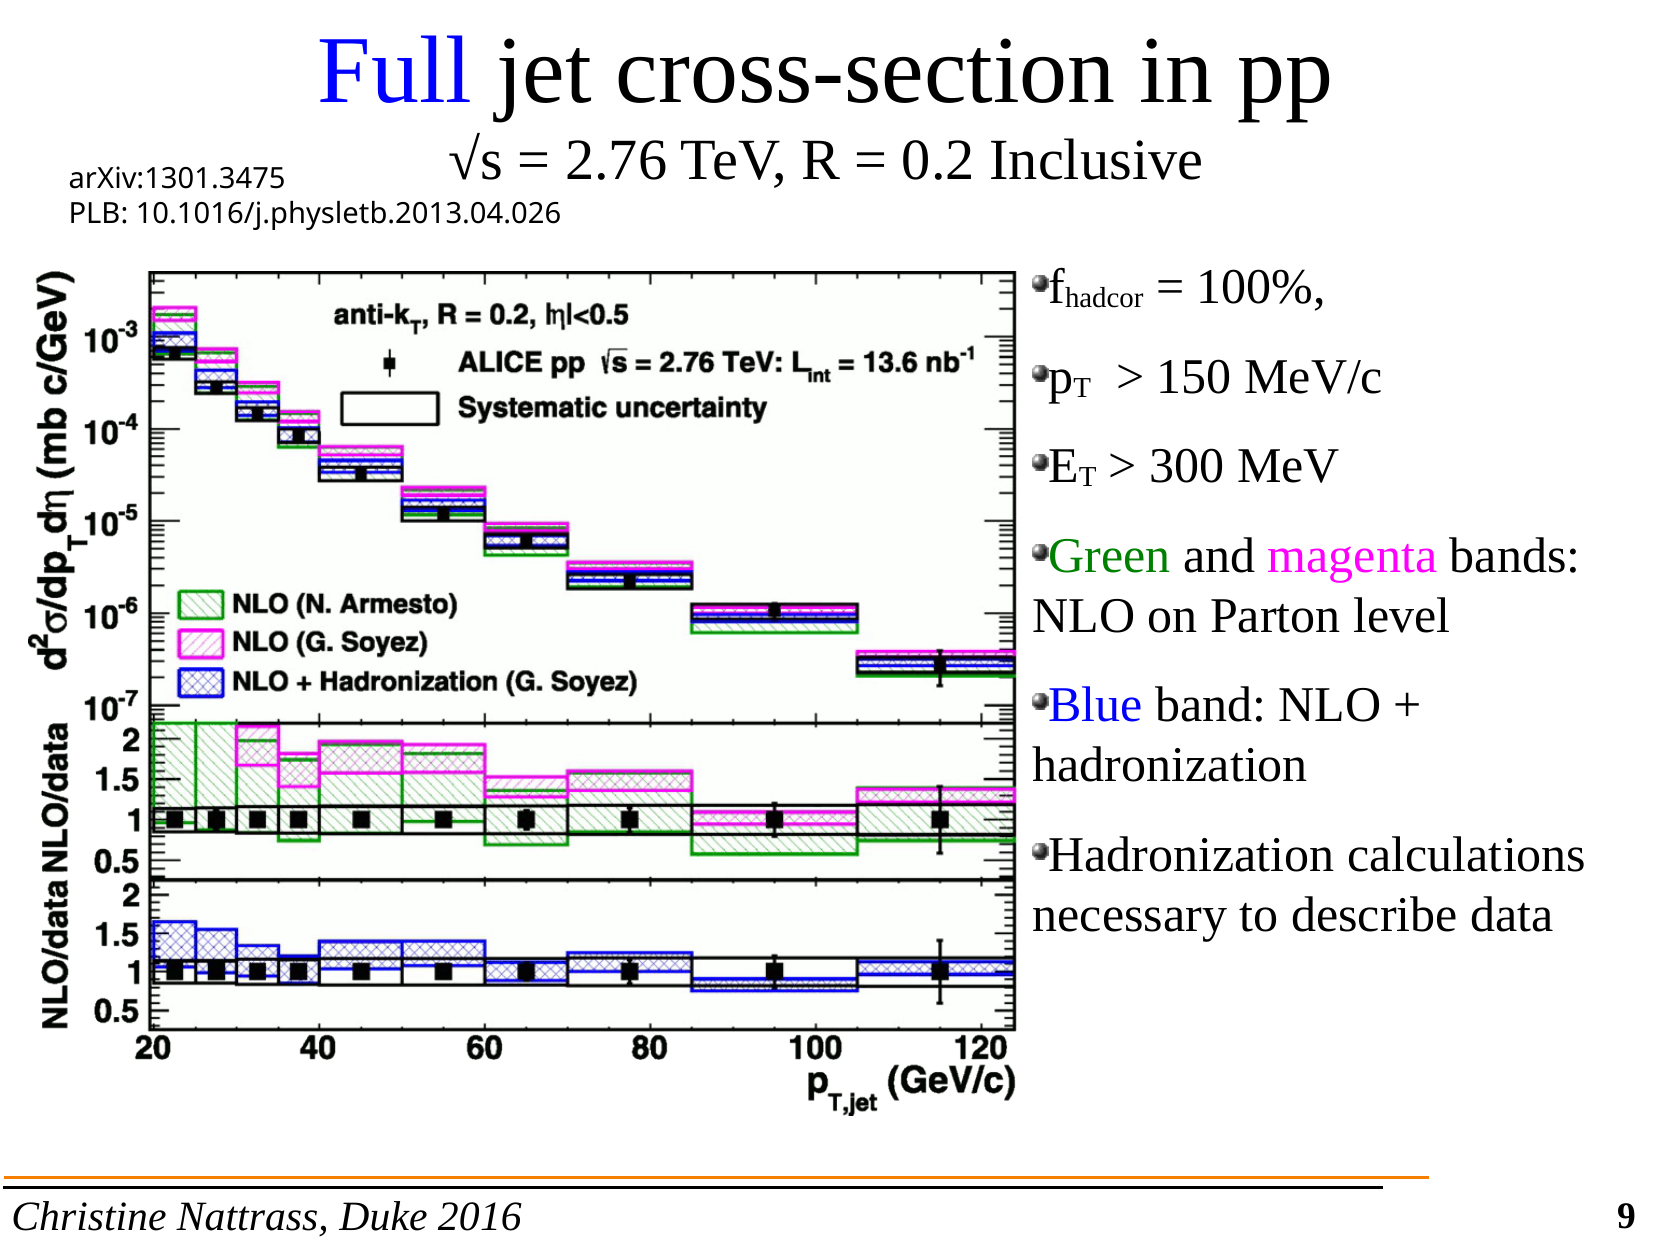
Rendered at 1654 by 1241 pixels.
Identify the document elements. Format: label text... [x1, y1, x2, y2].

picture [28, 271, 1045, 1116]
title Full jet cross-section in pp √s = 2.76 TeV, R = 0.2 Inclusive [99, 61, 1554, 199]
list fhadcor = 100%, pT > 150 MeV/c ET > 300 MeV Green and magenta bands: NLO on Parton level Blue band: NLO + hadronization Hadronization calculations necessary to describe data [1017, 246, 1607, 1069]
text_box arXiv:1301.3475 PLB: 10.1016/j.physletb.2013.04.026 [53, 151, 577, 237]
